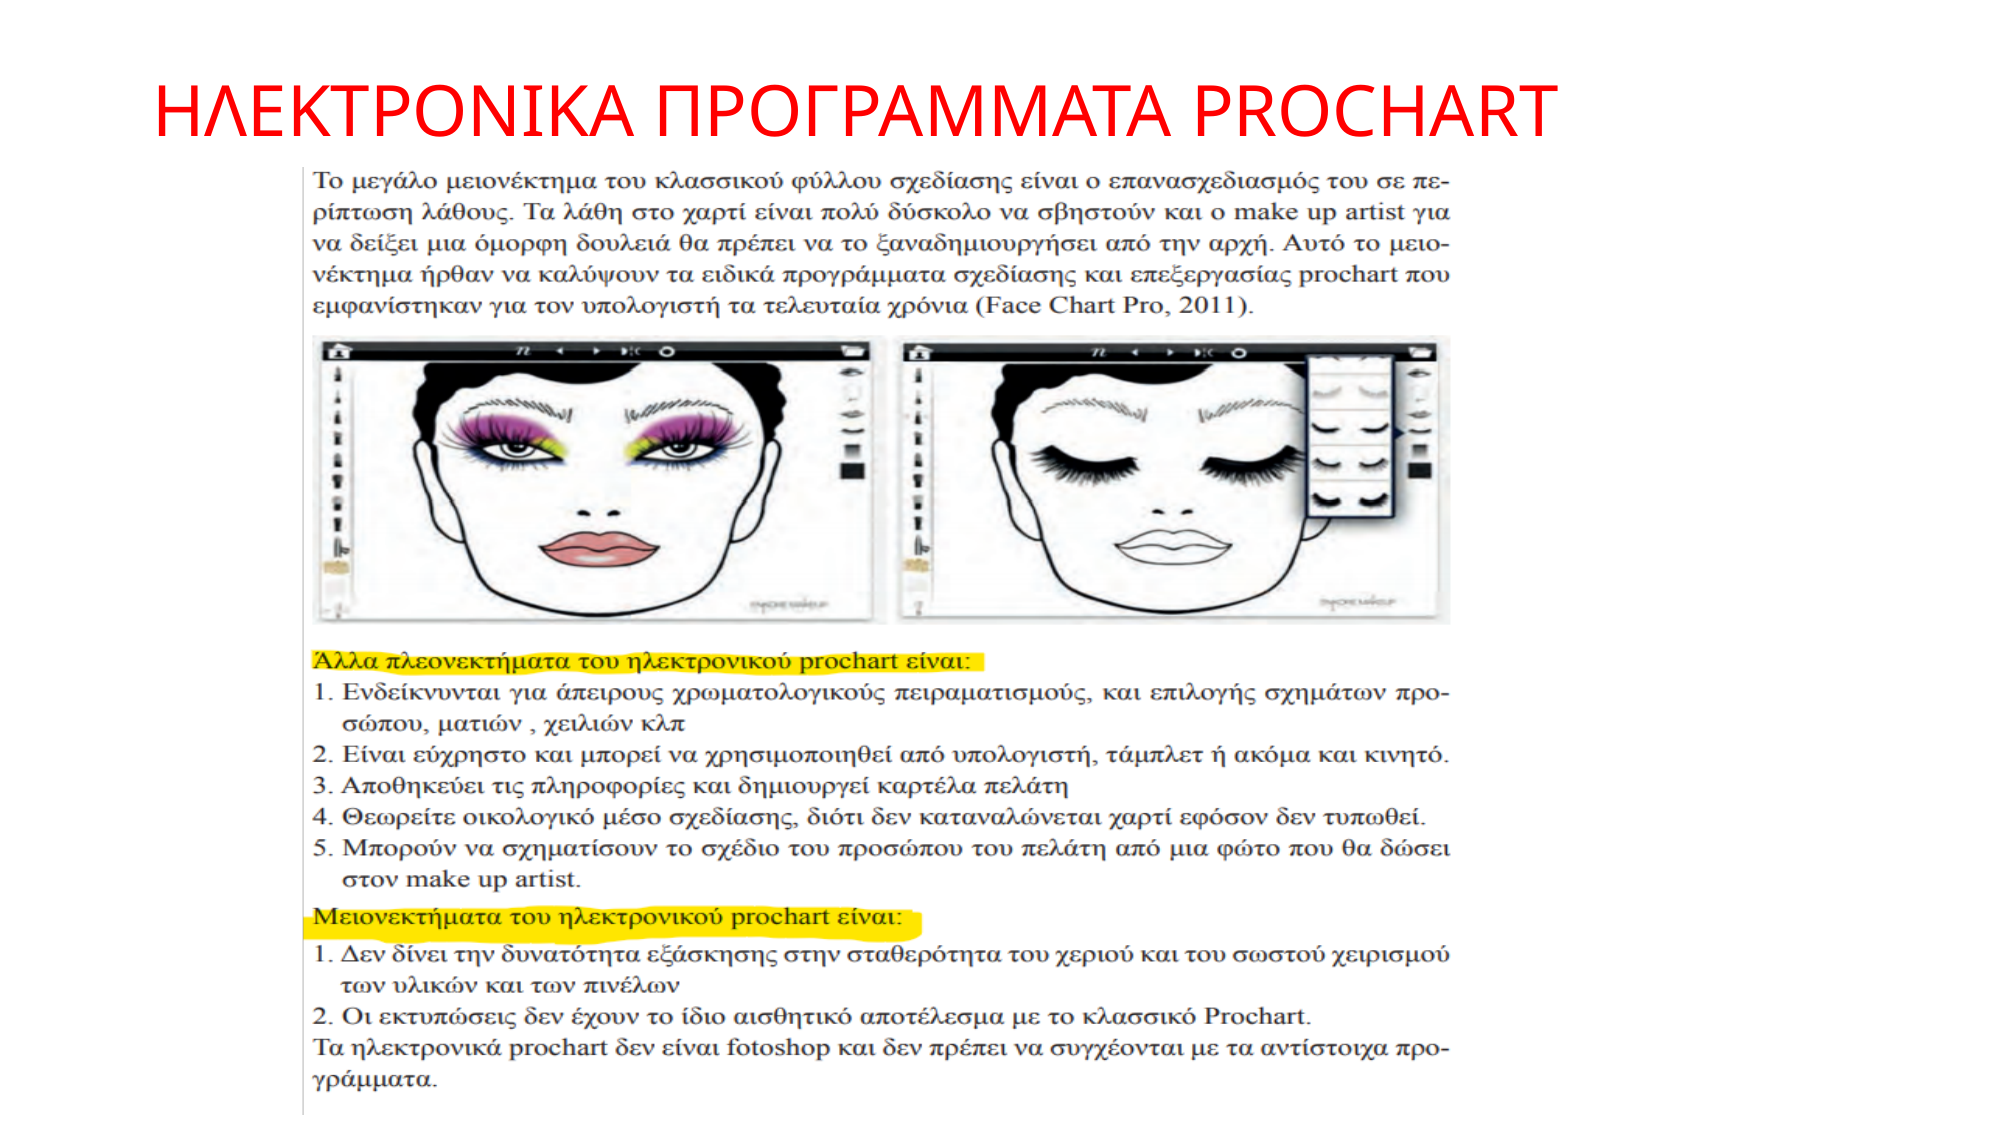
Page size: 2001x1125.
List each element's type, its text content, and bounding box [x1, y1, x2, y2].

picture [294, 167, 1502, 1115]
title ΗΛΕΚΤΡΟΝΙΚΑ ΠΡΟΓΡΑΜΜΑΤΑ PROCHART [137, 59, 1661, 168]
